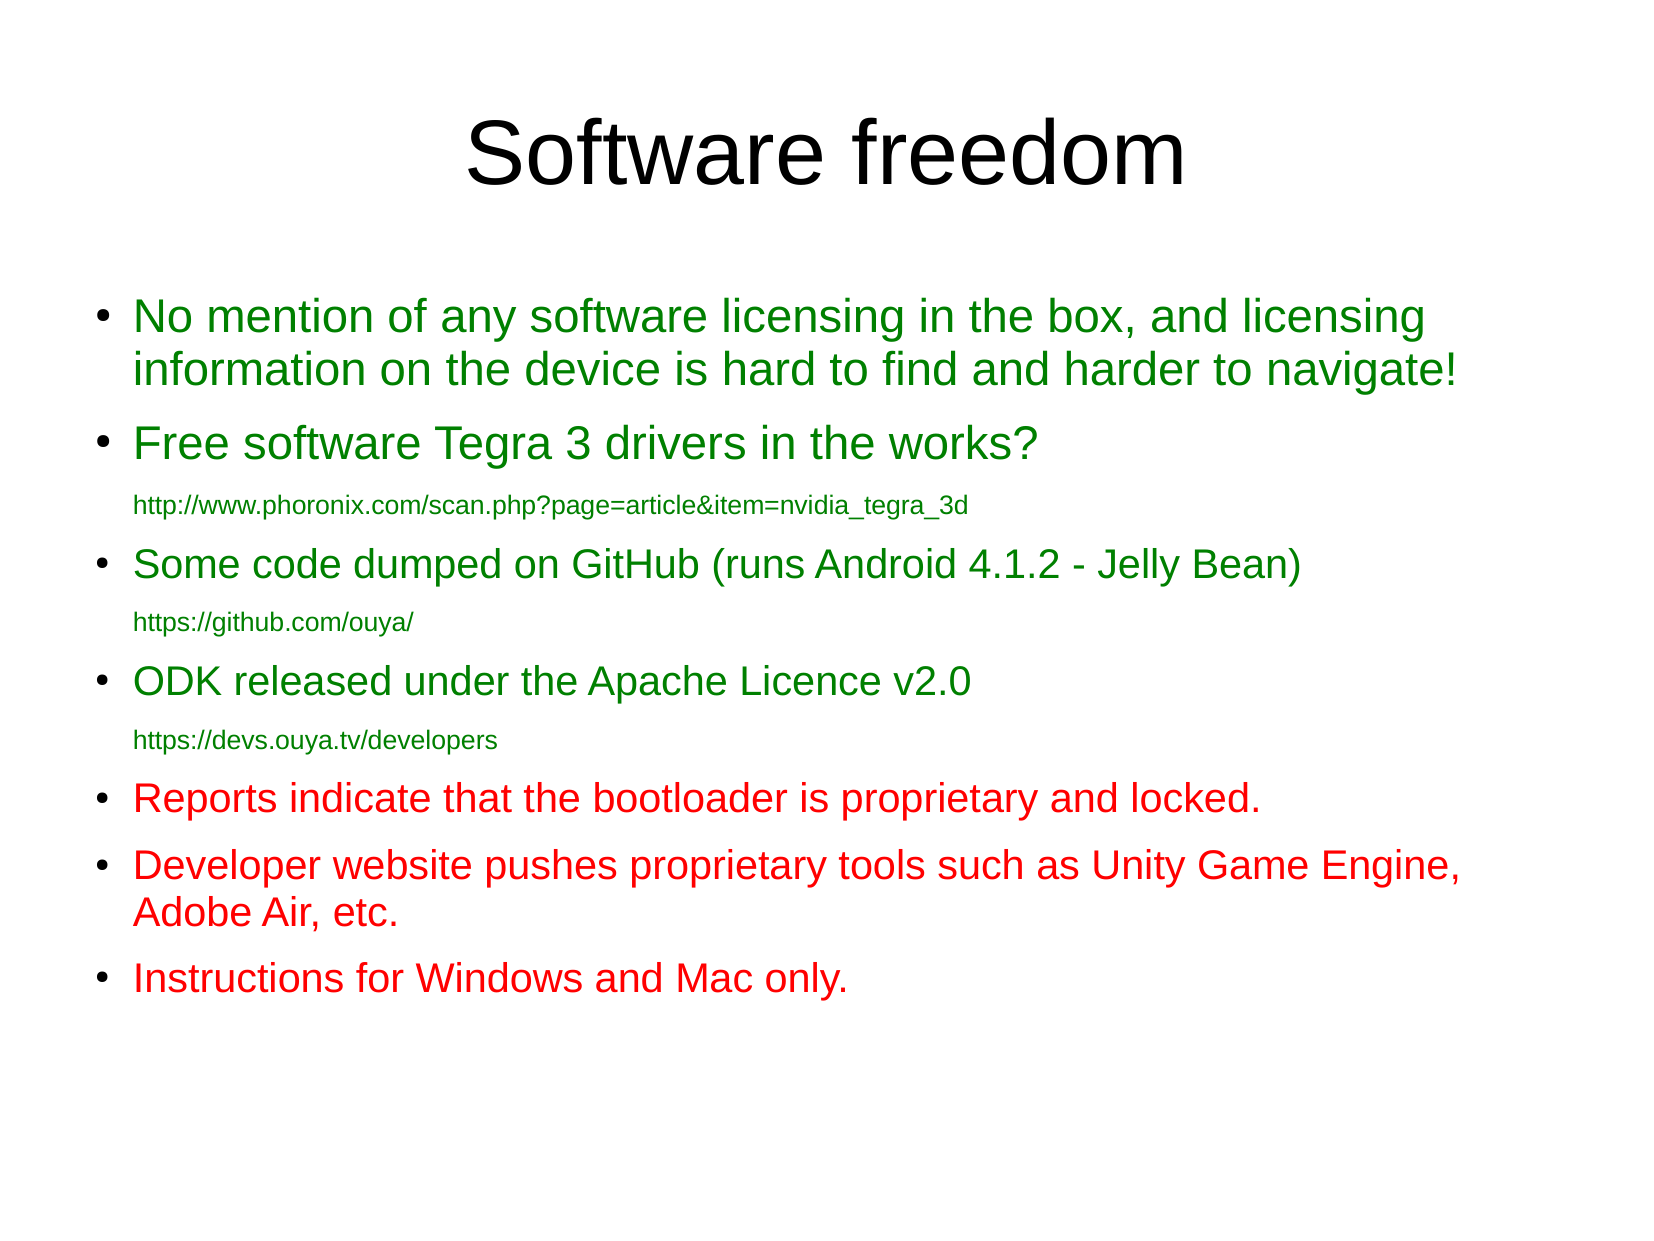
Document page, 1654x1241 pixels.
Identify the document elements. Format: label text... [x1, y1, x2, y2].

list No mention of any software licensing in the box, and licensing information on the device is hard to find and harder to navigate! Free software Tegra 3 drivers in the works? http://www.phoronix.com/scan.php?page=article&item=nvidia_tegra_3d Some code dumped on GitHub (runs Android 4.1.2 - Jelly Bean) https://github.com/ouya/ ODK released under the Apache Licence v2.0 https://devs.ouya.tv/developers Reports indicate that the bootloader is proprietary and locked. Developer website pushes proprietary tools such as Unity Game Engine, Adobe Air, etc. Instructions for Windows and Mac only. [82, 290, 1571, 1010]
title Software freedom [82, 49, 1571, 257]
